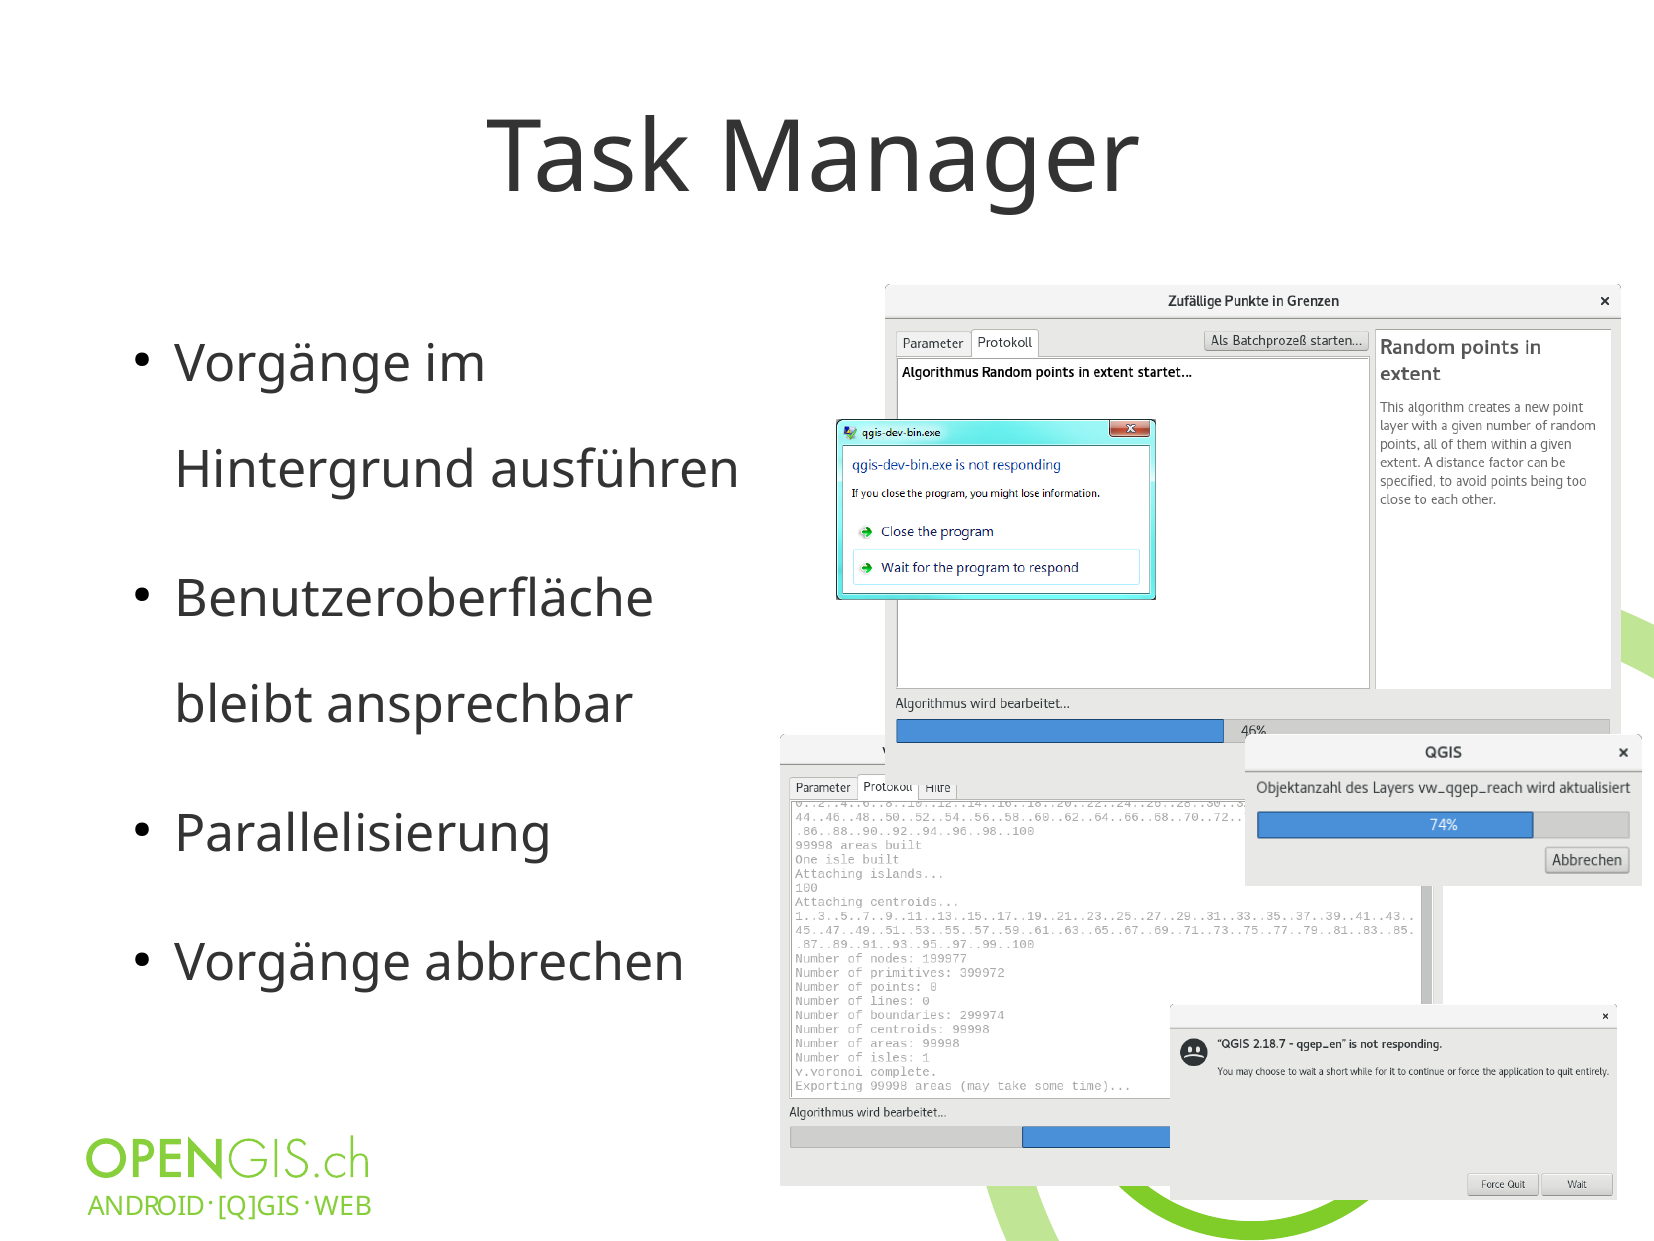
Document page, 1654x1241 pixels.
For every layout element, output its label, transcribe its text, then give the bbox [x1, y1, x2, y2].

list Vorgänge im Hintergrund ausführen Benutzeroberfläche bleibt ansprechbar Parallelisierung Vorgänge abbrechen [119, 290, 773, 1010]
title Task Manager [82, 49, 1571, 257]
picture [780, 284, 1642, 1200]
